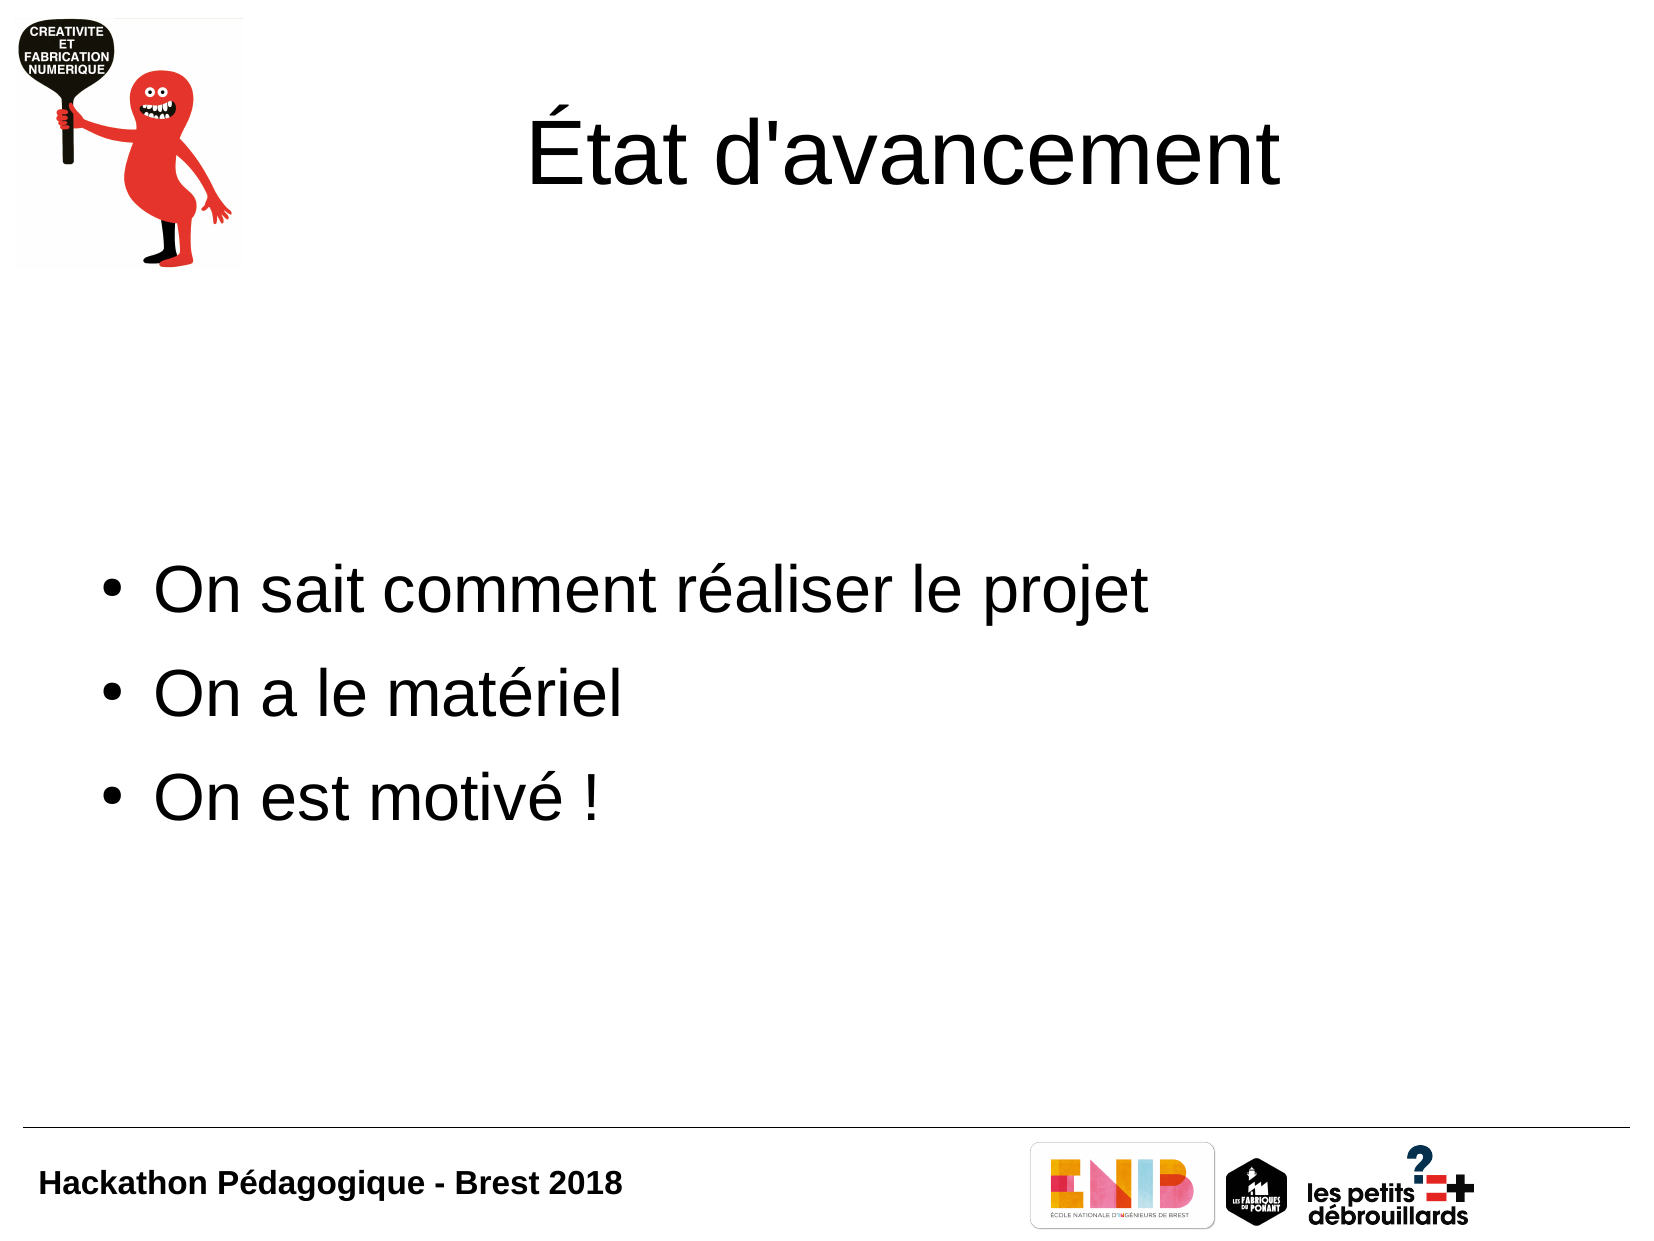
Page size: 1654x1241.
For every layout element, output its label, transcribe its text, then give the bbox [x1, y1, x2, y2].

title État d'avancement [236, 49, 1571, 257]
picture [1015, 1127, 1229, 1241]
picture [15, 18, 243, 269]
text_box Hackathon Pédagogique - Brest 2018 [23, 1157, 82, 1211]
picture [1308, 1145, 1474, 1225]
list On sait comment réaliser le projet On a le matériel On est motivé ! [82, 551, 1571, 1241]
